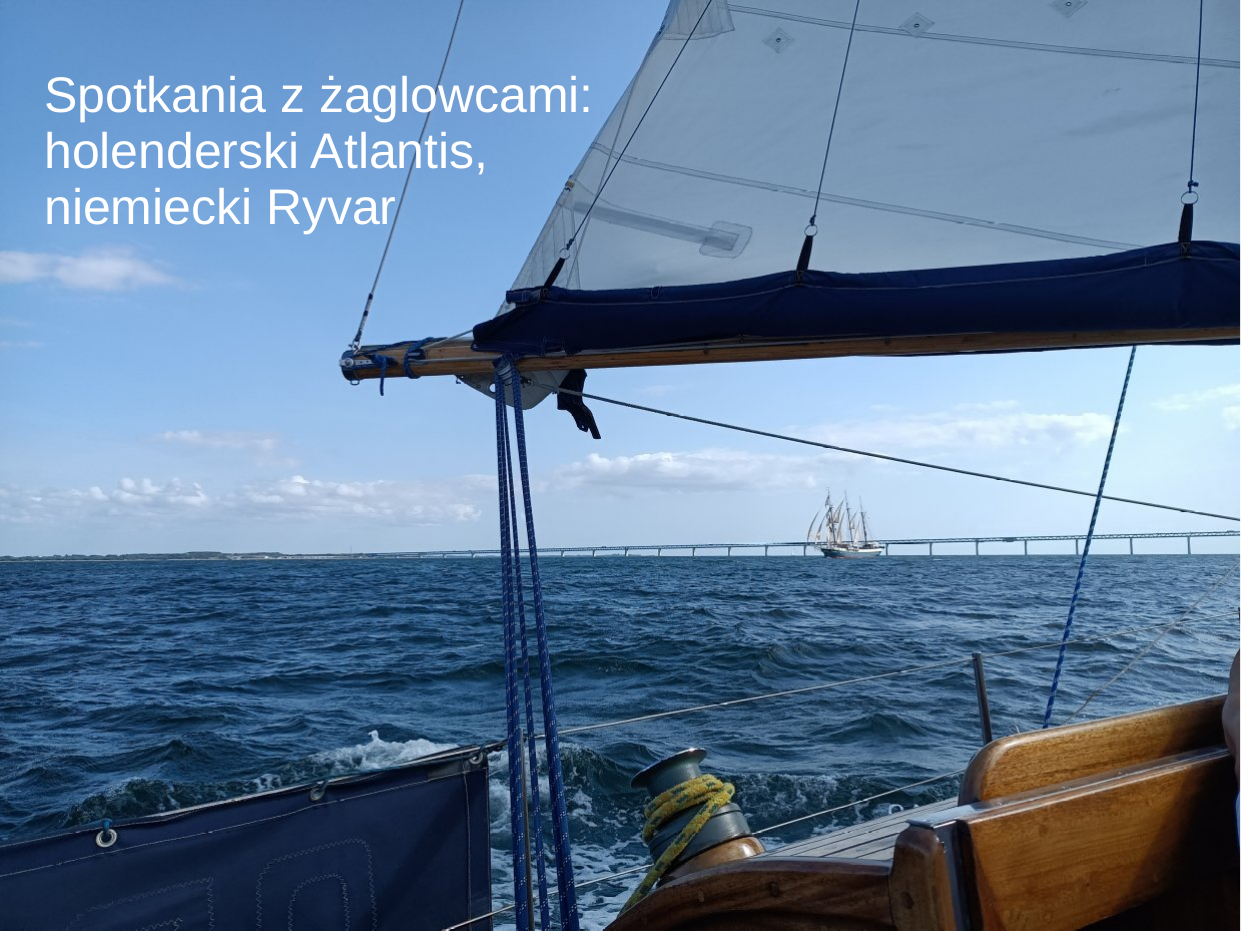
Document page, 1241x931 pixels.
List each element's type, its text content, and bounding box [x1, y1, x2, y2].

text_box Spotkania z żaglowcami: holenderski Atlantis, niemiecki Ryvar [29, 60, 1084, 243]
picture [0, 0, 1241, 931]
